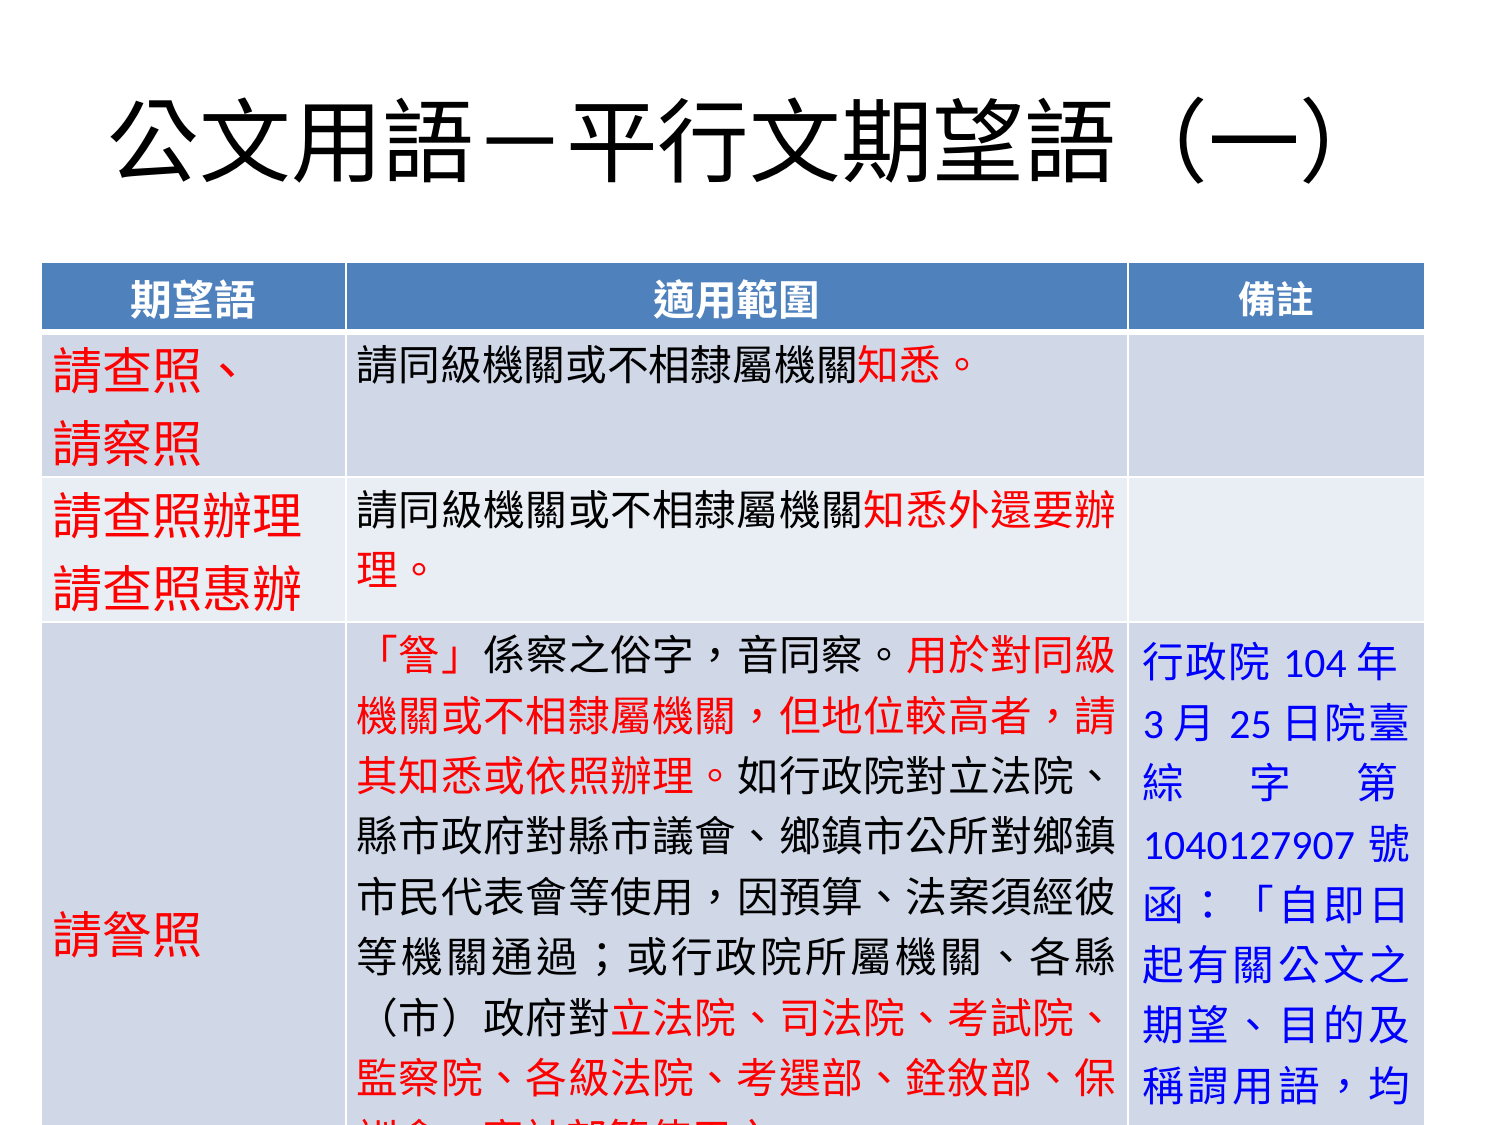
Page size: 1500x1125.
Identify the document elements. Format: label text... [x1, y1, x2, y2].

table_cell 「詧」係察之俗字，音同察。用於對同級機關或不相隸屬機關，但地位較高者，請其知悉或依照辦理。如行政院對立法院、縣市政府對縣市議會、鄉鎮市公所對鄉鎮市民代表會等使用，因預算、法案須經彼等機關通過；或行政院所屬機關、各縣（市）政府對立法院、司法院、考試院、監察院、各級法院、考選部、銓敘部、保訓會、審計部等使用之。 [347, 623, 1127, 1125]
table_cell [1129, 478, 1424, 621]
title 公文用語－平行文期望語（一） [75, 45, 1425, 233]
table_cell [1129, 335, 1424, 476]
table_header 適用範圍 [347, 263, 1127, 329]
table_cell 請同級機關或不相隸屬機關知悉外還要辦理。 [347, 478, 1127, 621]
table_cell 請查照、 請察照 [42, 335, 345, 476]
table_header 備註 [1129, 263, 1424, 329]
table_cell 請同級機關或不相隸屬機關知悉。 [347, 335, 1127, 476]
table_cell 請詧照 [42, 623, 345, 1125]
table_header 期望語 [42, 263, 345, 329]
table_cell 請查照辦理 請查照惠辦 [42, 478, 345, 621]
table_cell 行政院104年3月25日院臺綜字第1040127907號函：「自即日起有關公文之期望、目的及稱謂用語，均無須挪抬（空格）書寫。」 [1129, 623, 1424, 1125]
